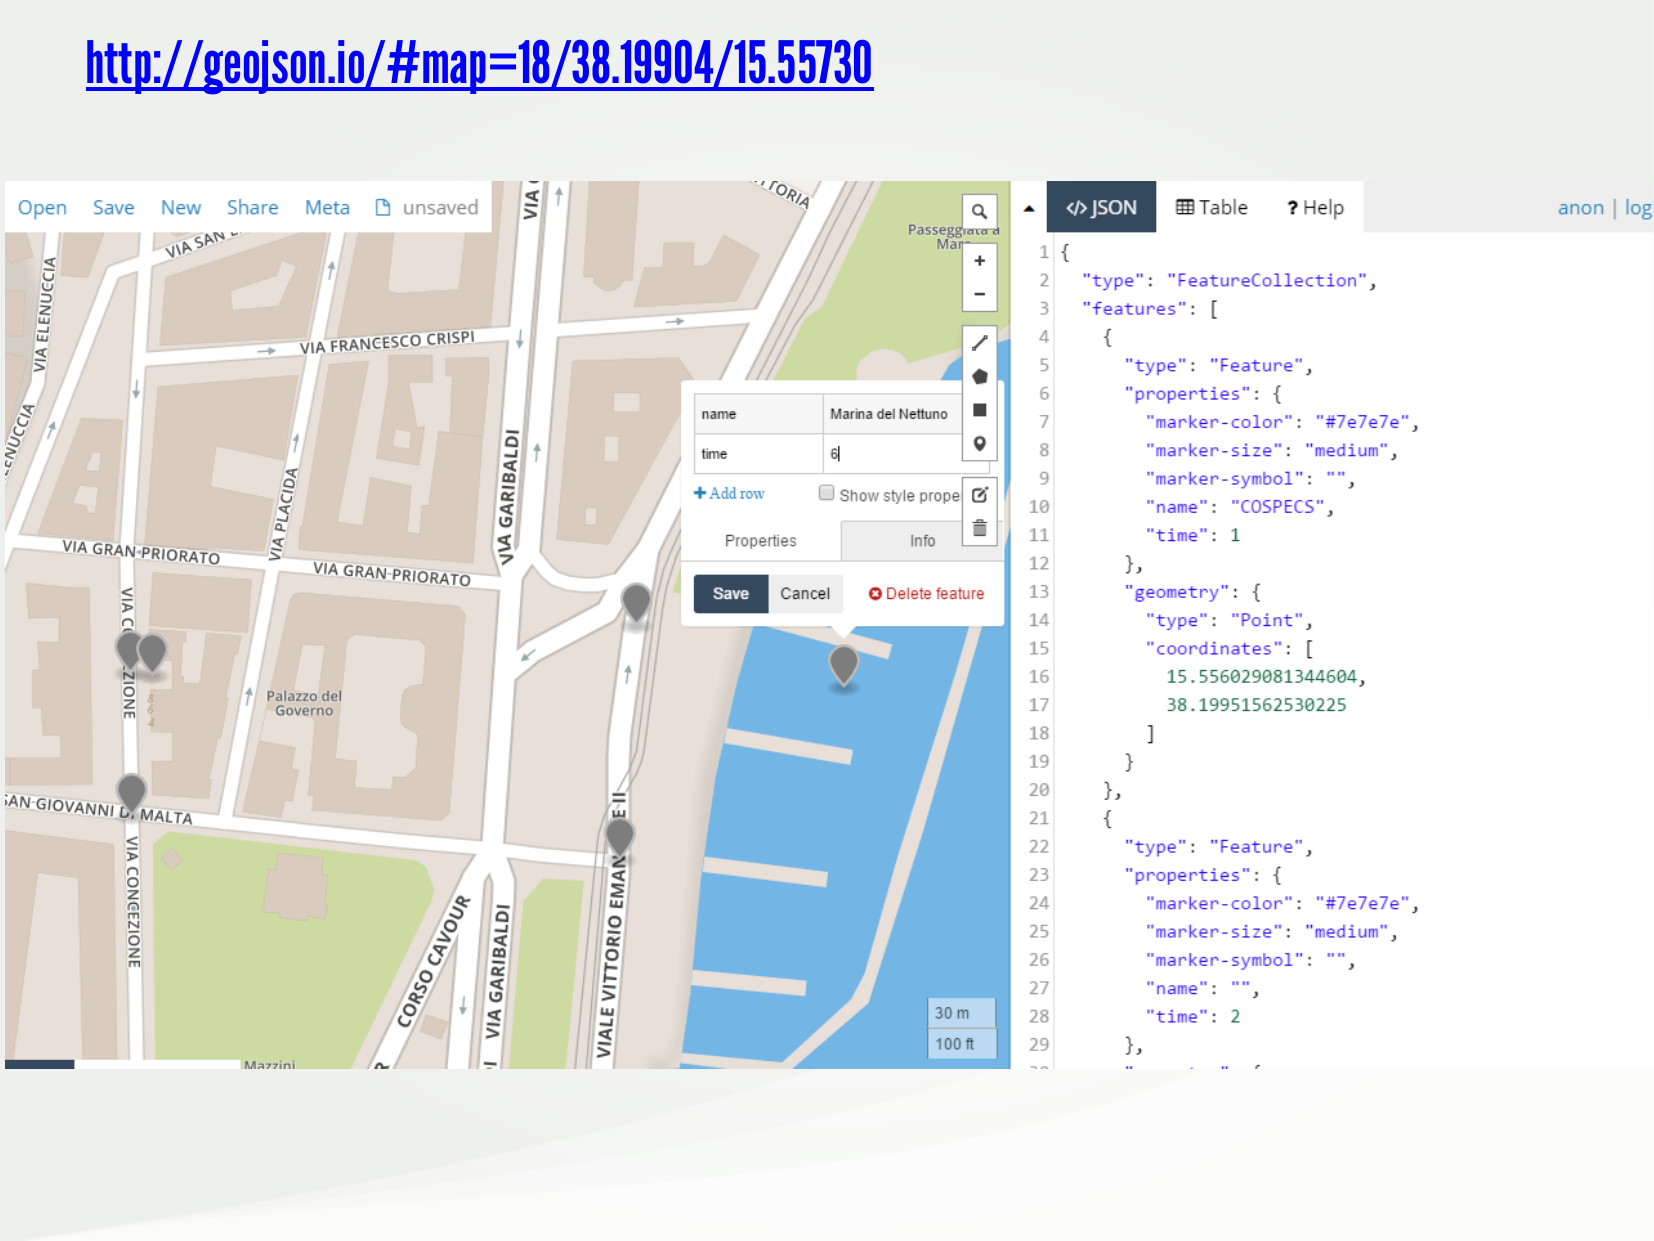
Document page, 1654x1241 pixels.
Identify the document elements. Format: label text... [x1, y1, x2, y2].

text_box http://geojson.io/#map=18/38.19904/15.55730 [70, 21, 1573, 107]
picture [0, 0, 1654, 1241]
